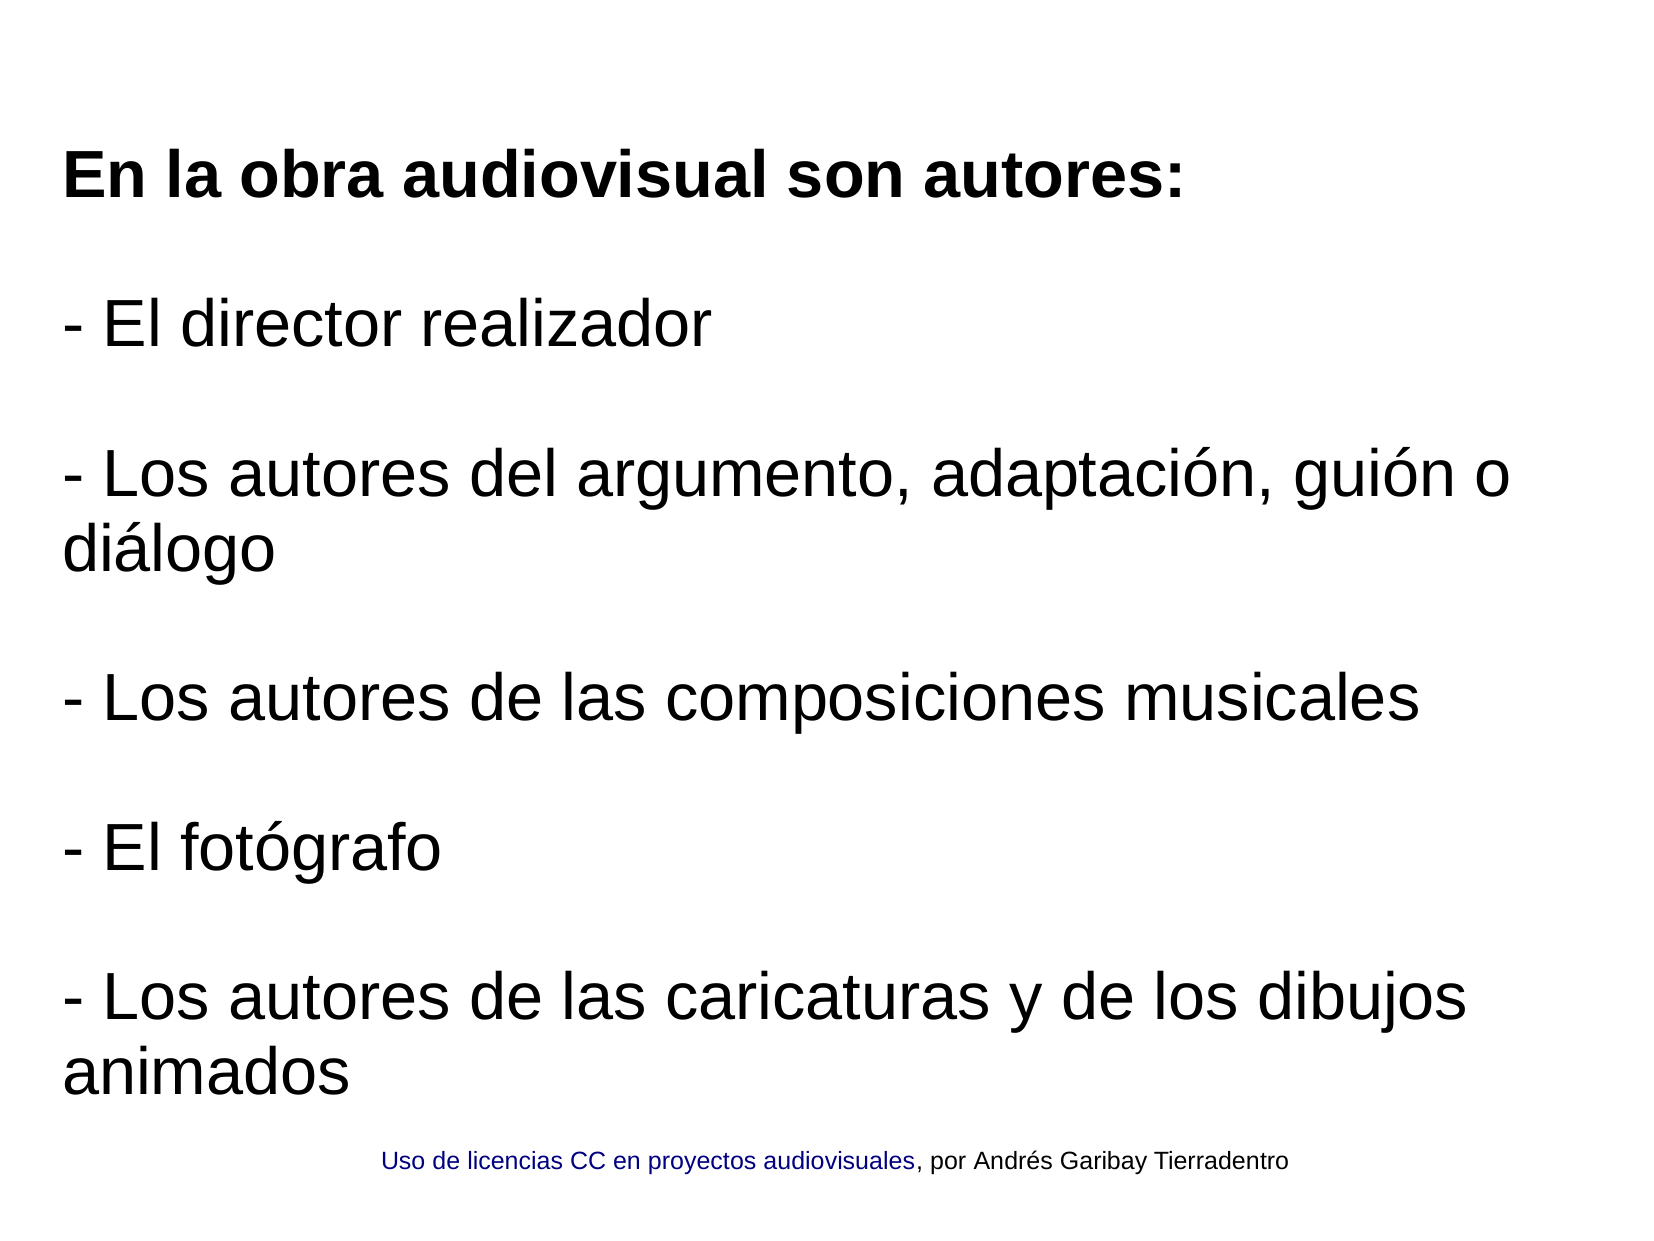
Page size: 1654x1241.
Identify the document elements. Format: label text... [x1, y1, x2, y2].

text_box Uso de licencias CC en proyectos audiovisuales, por Andrés Garibay Tierradentro [61, 1139, 1609, 1180]
text_box En la obra audiovisual son autores: - El director realizador - Los autores del argumento, adaptación, guión o diálogo - Los autores de las composiciones musicales - El fotógrafo - Los autores de las caricaturas y de los dibujos animados [47, 129, 1642, 1009]
